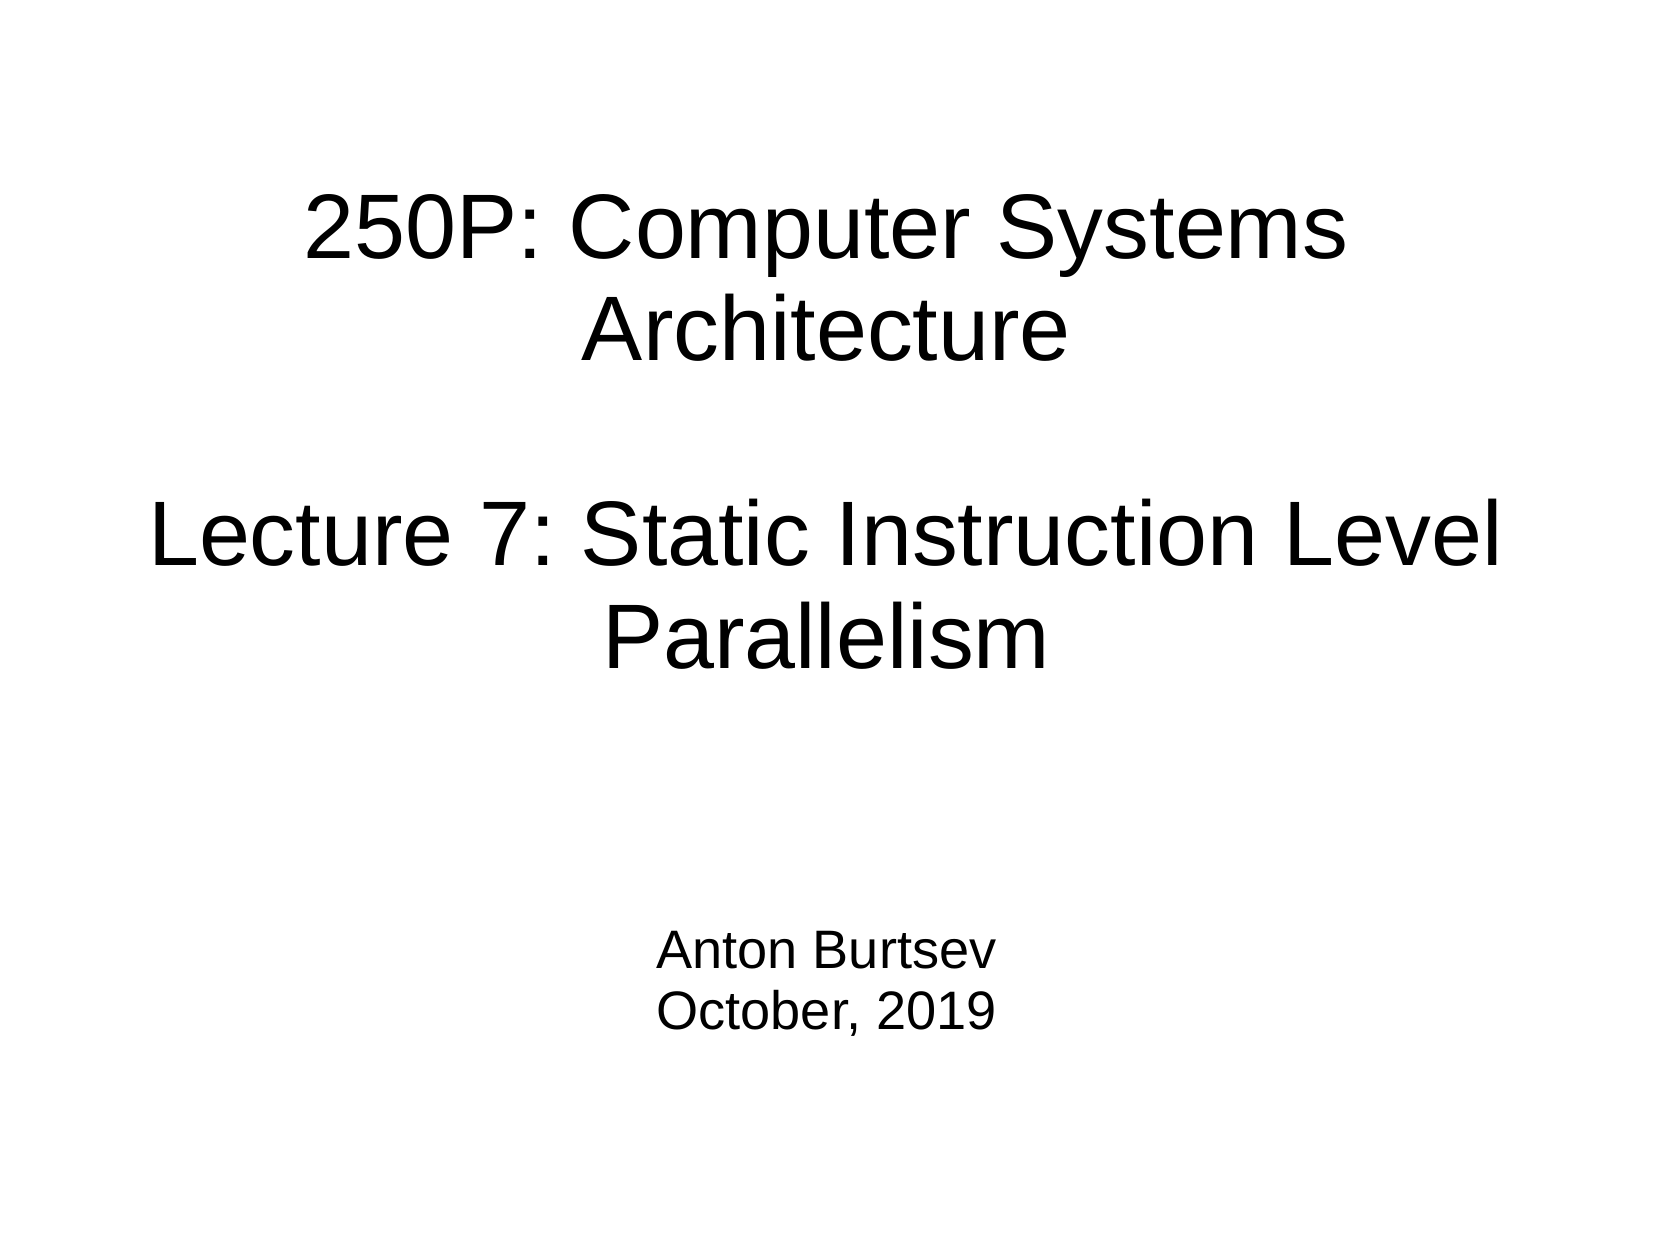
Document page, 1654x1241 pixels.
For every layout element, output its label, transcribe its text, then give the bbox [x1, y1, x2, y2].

title 250P: Computer Systems Architecture Lecture 7: Static Instruction Level Parallelism [82, 113, 1571, 637]
subtitle Anton Burtsev October, 2019 [82, 637, 1571, 1109]
